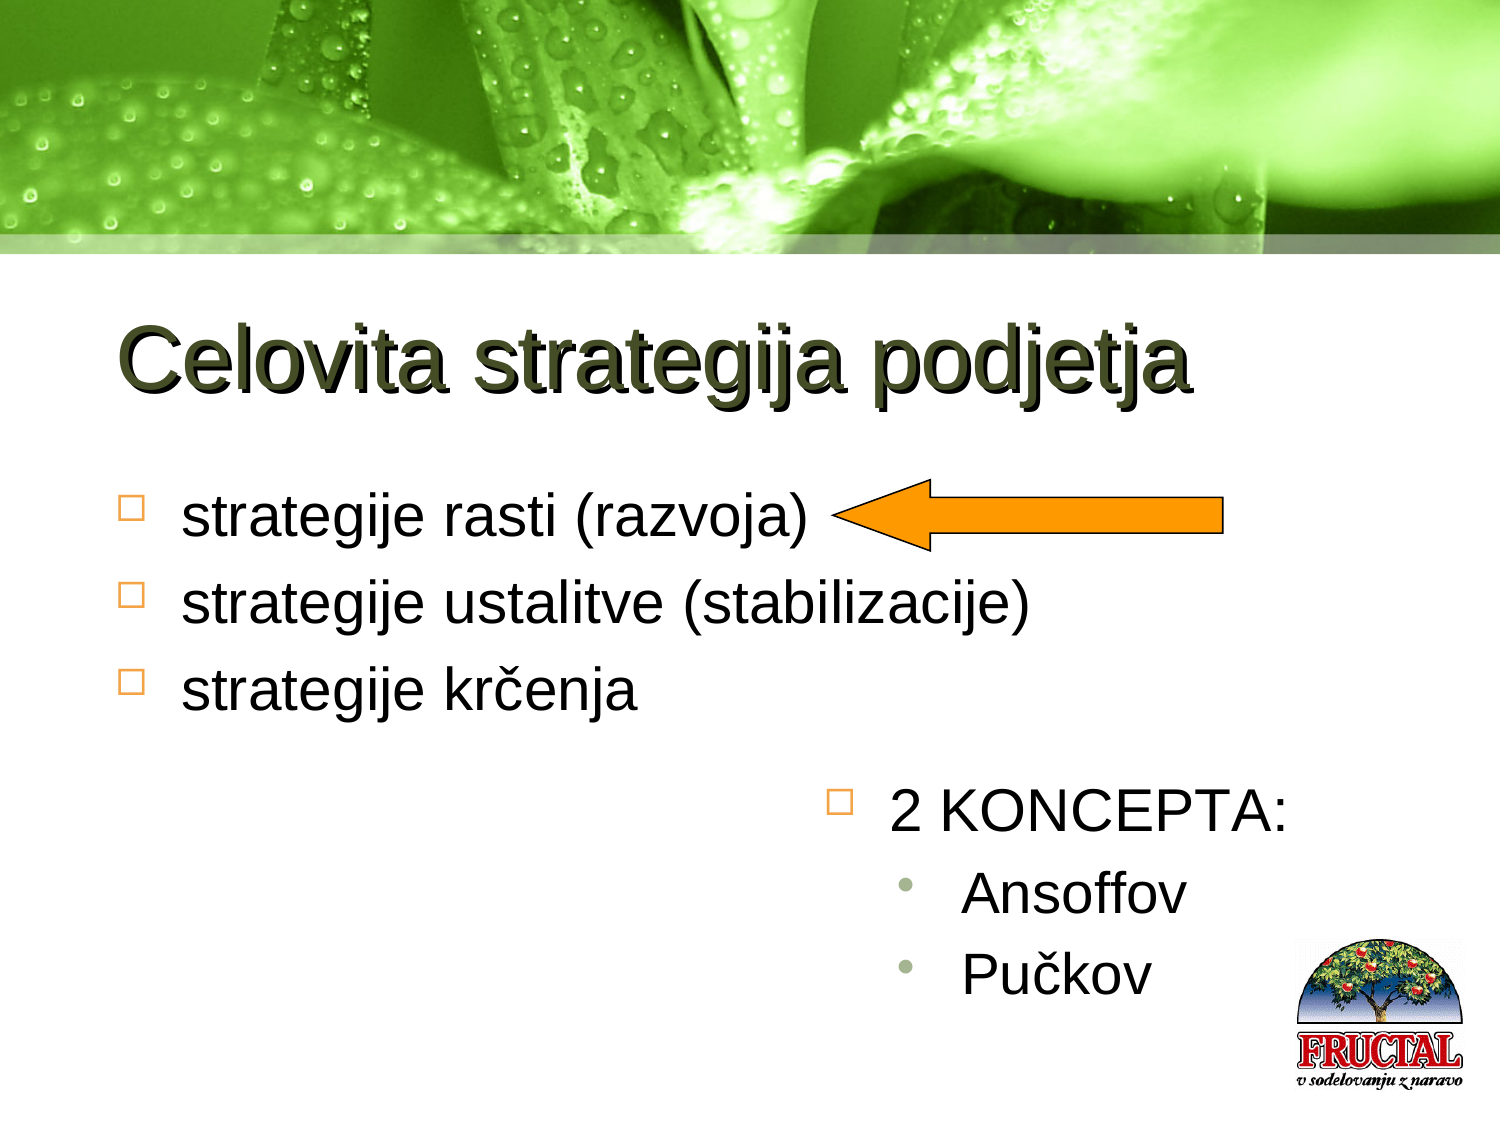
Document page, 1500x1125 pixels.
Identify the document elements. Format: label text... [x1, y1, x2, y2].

text_box 2 KONCEPTA: Ansoffov Pučkov [809, 763, 1436, 1040]
list strategije rasti (razvoja) strategije ustalitve (stabilizacije) strategije krčenja [100, 468, 1438, 1027]
text_box [832, 479, 1223, 551]
picture [0, 0, 1500, 1125]
title Celovita strategija podjetja [100, 271, 1438, 435]
